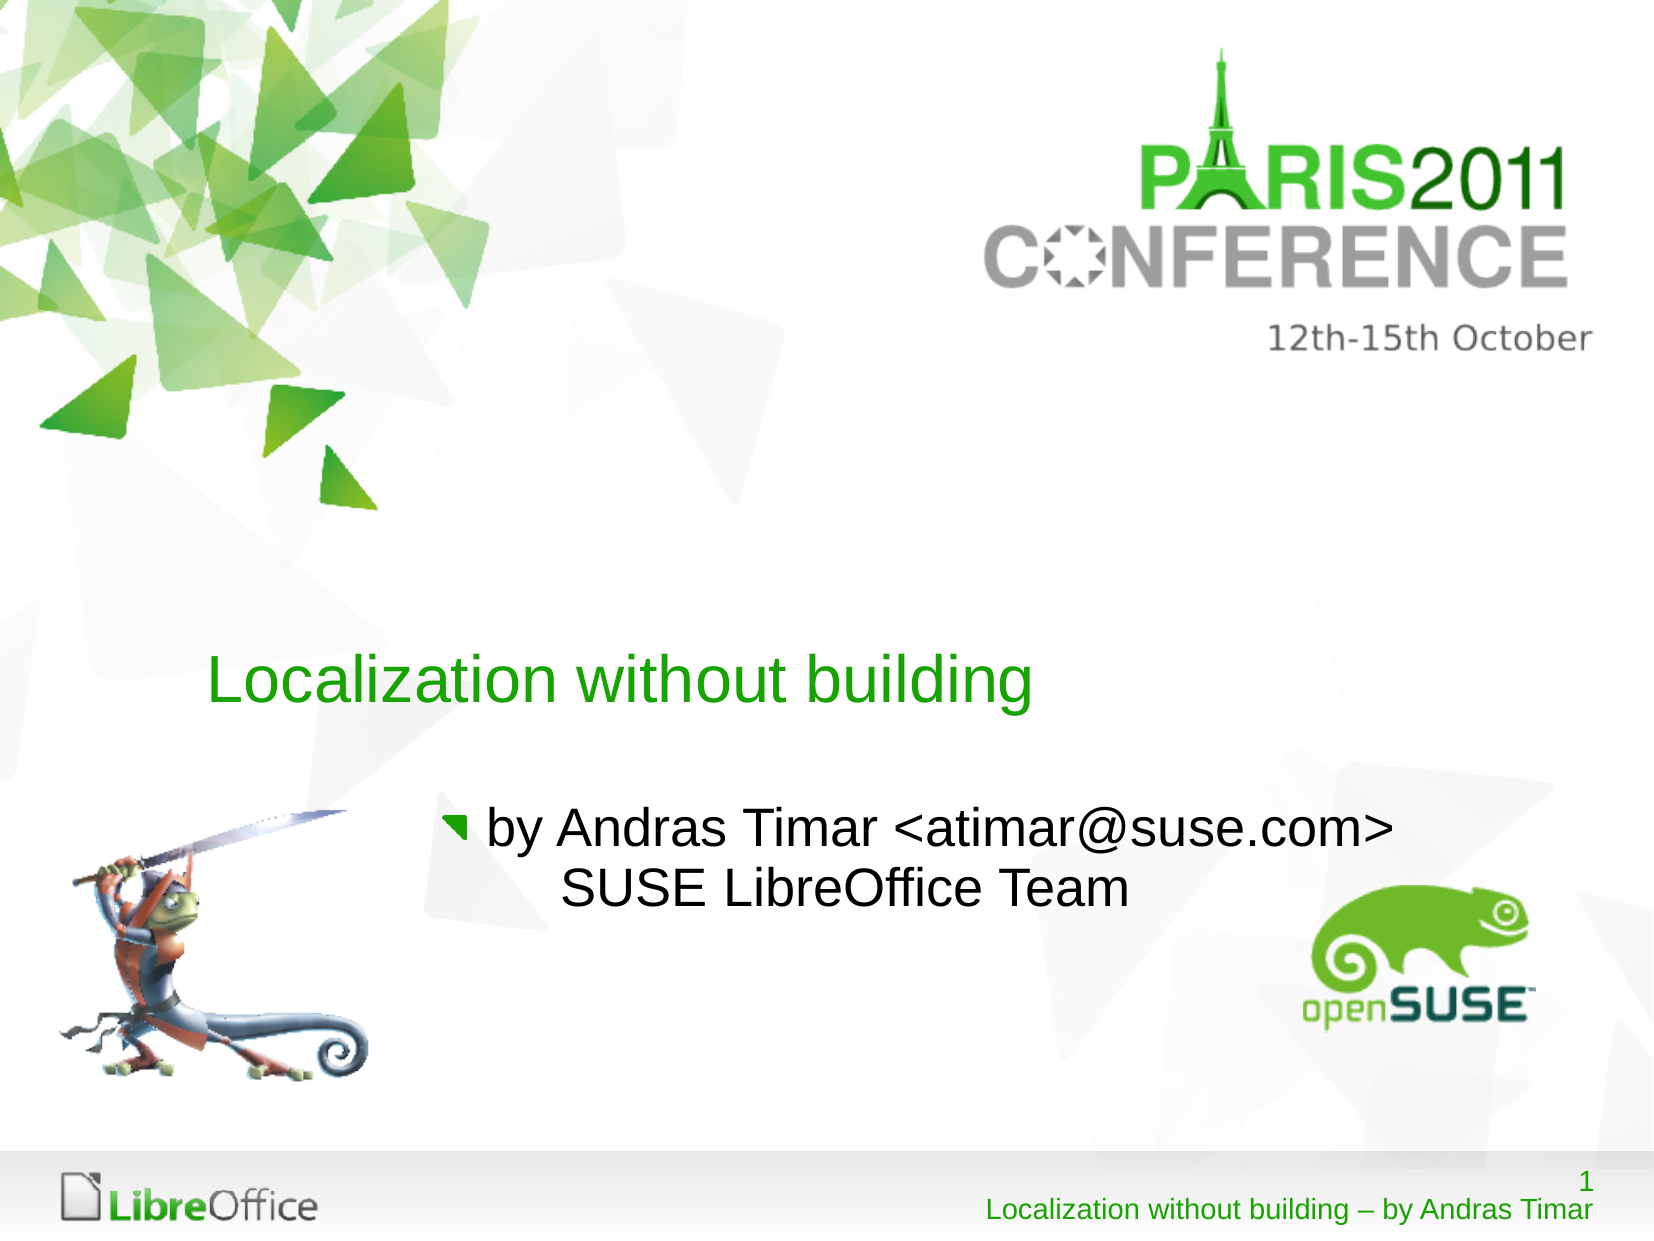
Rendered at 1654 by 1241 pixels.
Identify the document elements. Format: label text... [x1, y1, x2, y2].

picture [0, 0, 798, 1123]
list by Andras Timar <atimar@suse.com> SUSE LibreOffice Team [442, 797, 1477, 1241]
picture [41, 1152, 337, 1240]
title Localization without building [206, 590, 1477, 768]
picture [927, 12, 1654, 410]
picture [915, 548, 1654, 1169]
